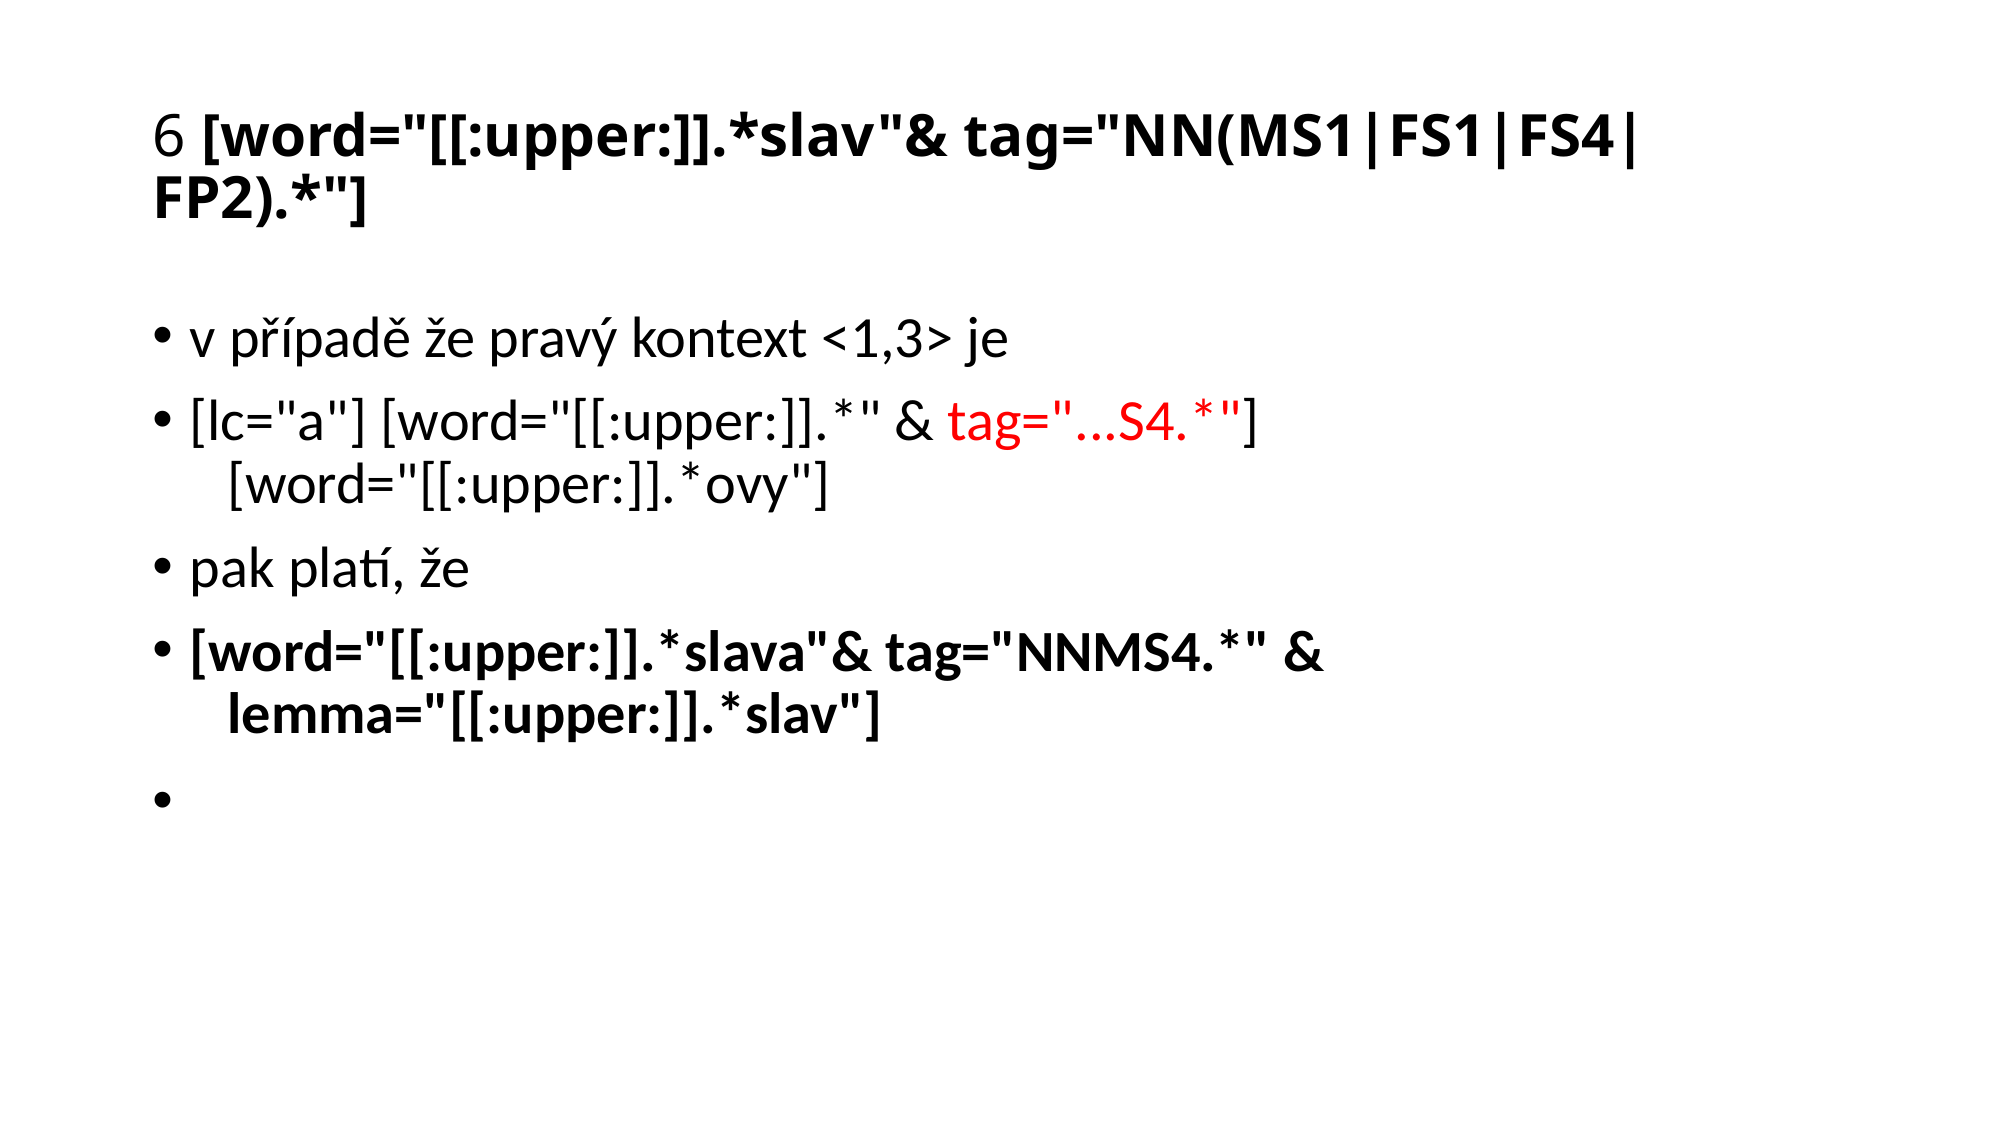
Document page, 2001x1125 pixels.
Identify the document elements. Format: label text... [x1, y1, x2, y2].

title 6 [word="[[:upper:]].*slav"& tag="NN(MS1|FS1|FS4|FP2).*"] [137, 59, 1863, 278]
list v případě že pravý kontext <1,3> je [lc="a"] [word="[[:upper:]].*" & tag="...S4.*"] [word="[[:upper:]].*ovy"] pak platí, že [word="[[:upper:]].*slava"& tag="NNMS4.*" & lemma="[[:upper:]].*slav"] [137, 299, 1863, 1014]
